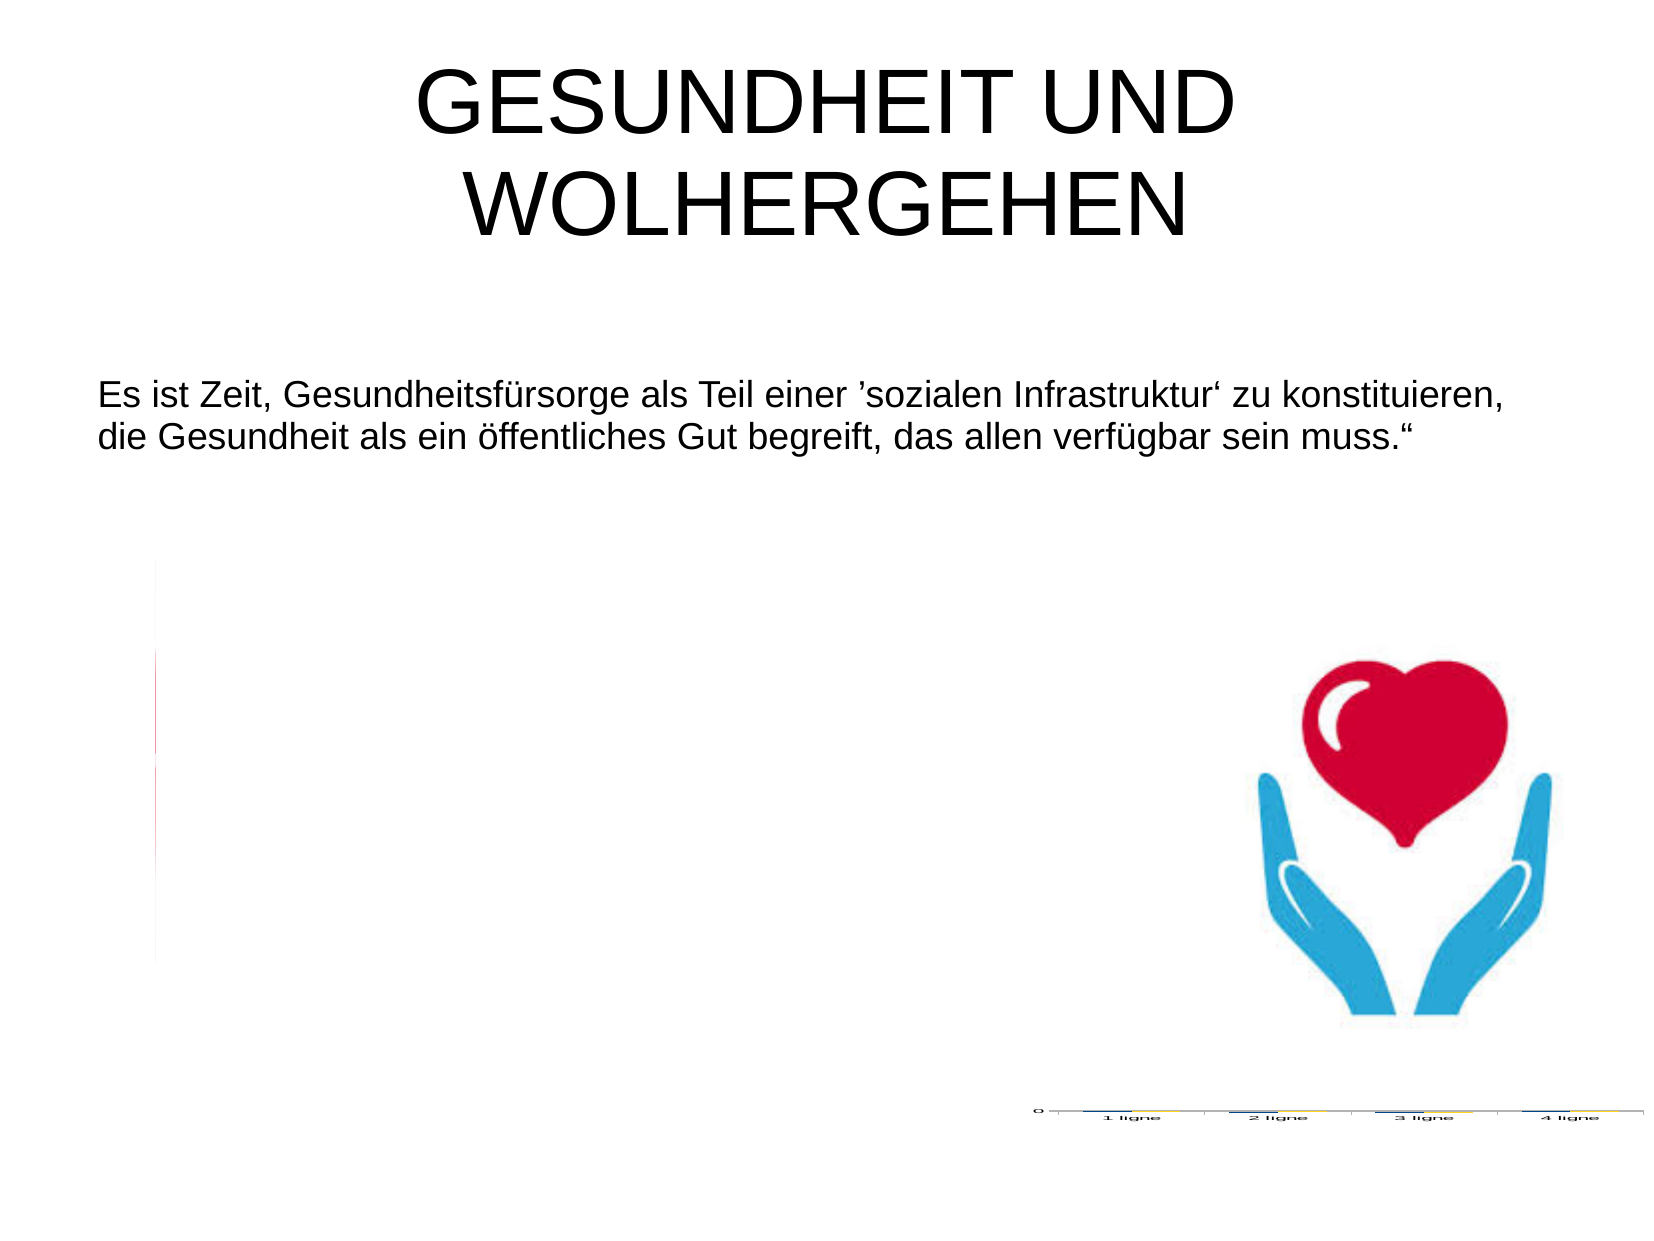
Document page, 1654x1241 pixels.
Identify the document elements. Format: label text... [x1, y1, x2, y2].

picture [1181, 614, 1630, 1063]
text_box Es ist Zeit, Gesundheitsfürsorge als Teil einer ’sozialen Infrastruktur‘ zu konstituieren, die Gesundheit als ein öffentliches Gut begreift, das allen verfügbar sein muss.“ [82, 366, 1580, 643]
chart [155, 558, 1644, 1123]
title GESUNDHEIT UND WOLHERGEHEN [82, 49, 1571, 257]
